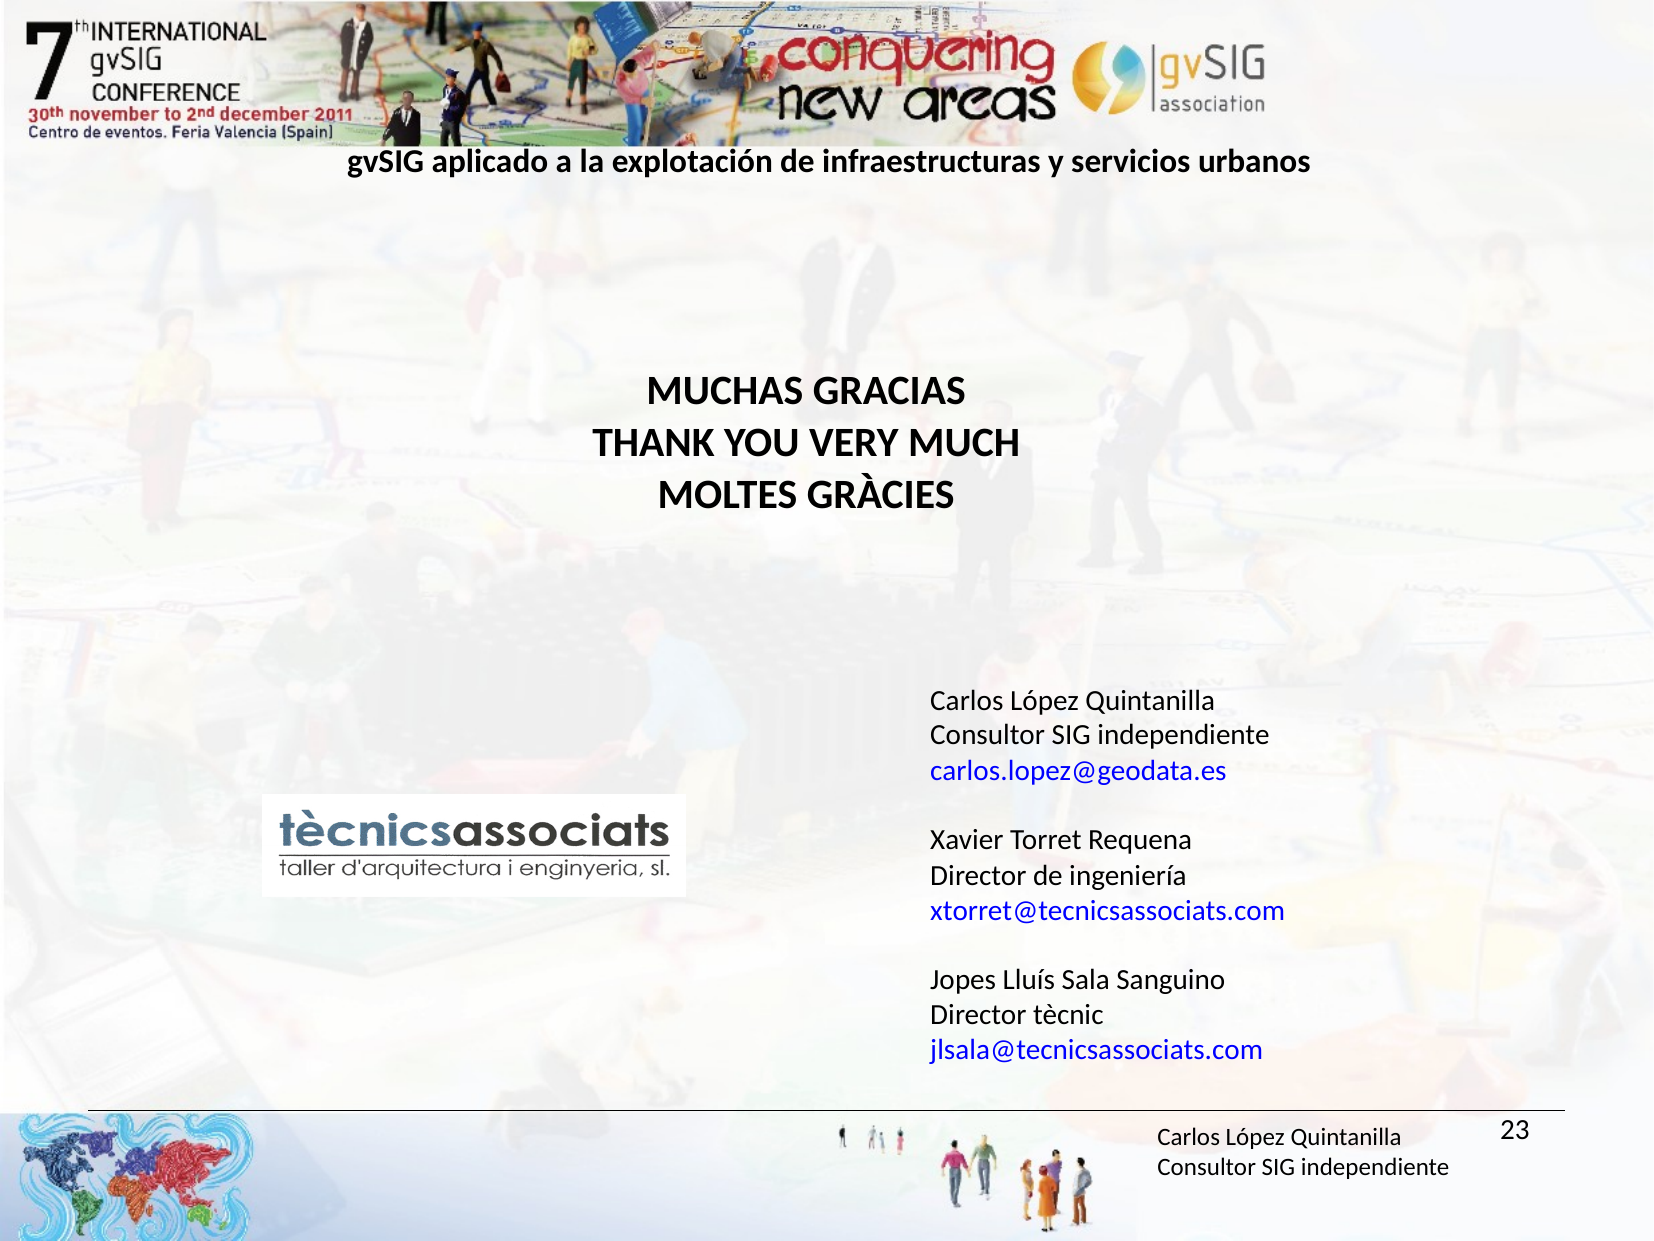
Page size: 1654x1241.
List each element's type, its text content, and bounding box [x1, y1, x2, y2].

title Carlos López Quintanilla Consultor SIG independiente carlos.lopez@geodata.es Xavier Torret Requena Director de ingeniería xtorret@tecnicsassociats.com Jopes Lluís Sala Sanguino Director tècnic jlsala@tecnicsassociats.com [915, 673, 1426, 1074]
picture [0, 0, 1654, 1241]
title Carlos López Quintanilla Consultor SIG independiente [1142, 1112, 1527, 1203]
text_box <number> [1485, 1110, 1638, 1161]
text_box MUCHAS GRACIAS THANK YOU VERY MUCH MOLTES GRÀCIES [525, 366, 1088, 617]
title gvSIG aplicado a la explotación de infraestructuras y servicios urbanos [76, 131, 1583, 187]
